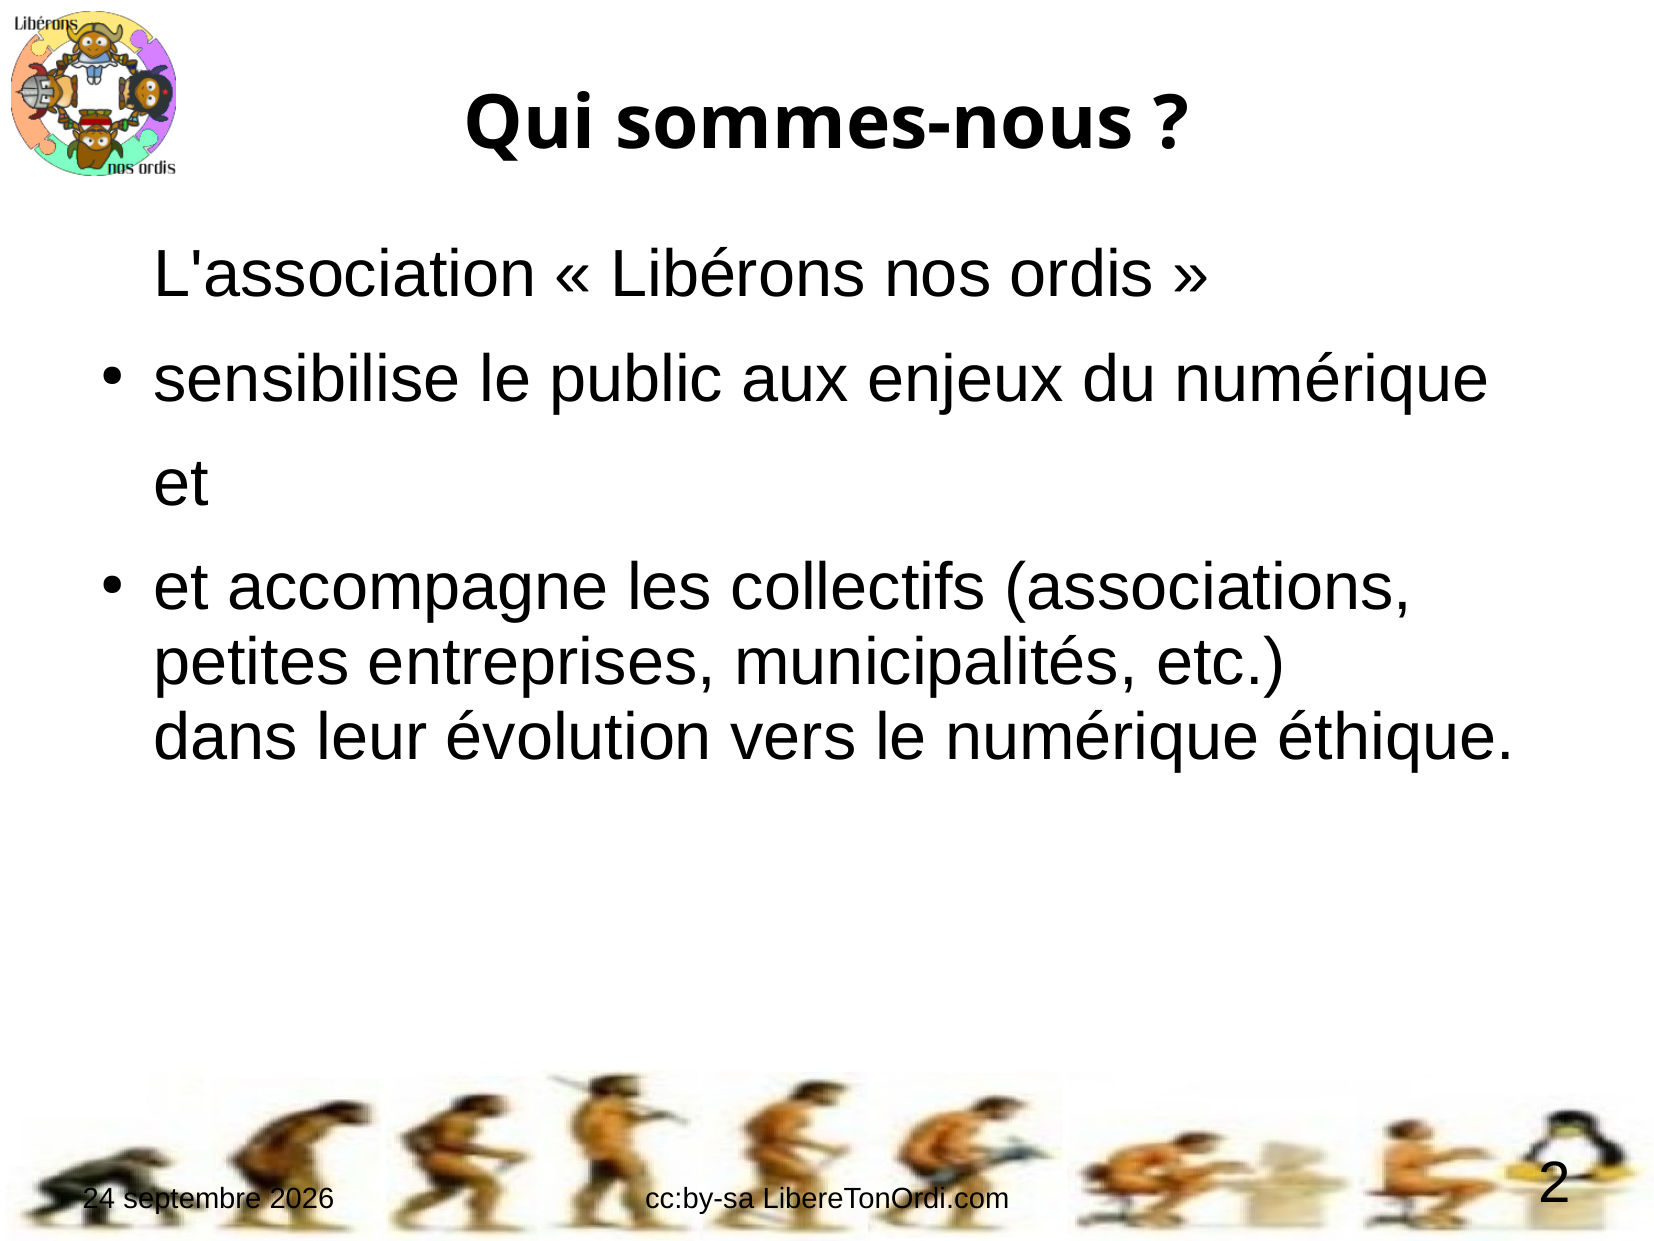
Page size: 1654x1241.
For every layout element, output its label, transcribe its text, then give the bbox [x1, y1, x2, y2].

picture [11, 11, 176, 176]
list L'association « Libérons nos ordis » sensibilise le public aux enjeux du numérique et et accompagne les collectifs (associations, petites entreprises, municipalités, etc.) dans leur évolution vers le numérique éthique. [82, 236, 1571, 1010]
title Qui sommes-nous ? [82, 49, 1571, 189]
picture [0, 1062, 1654, 1241]
